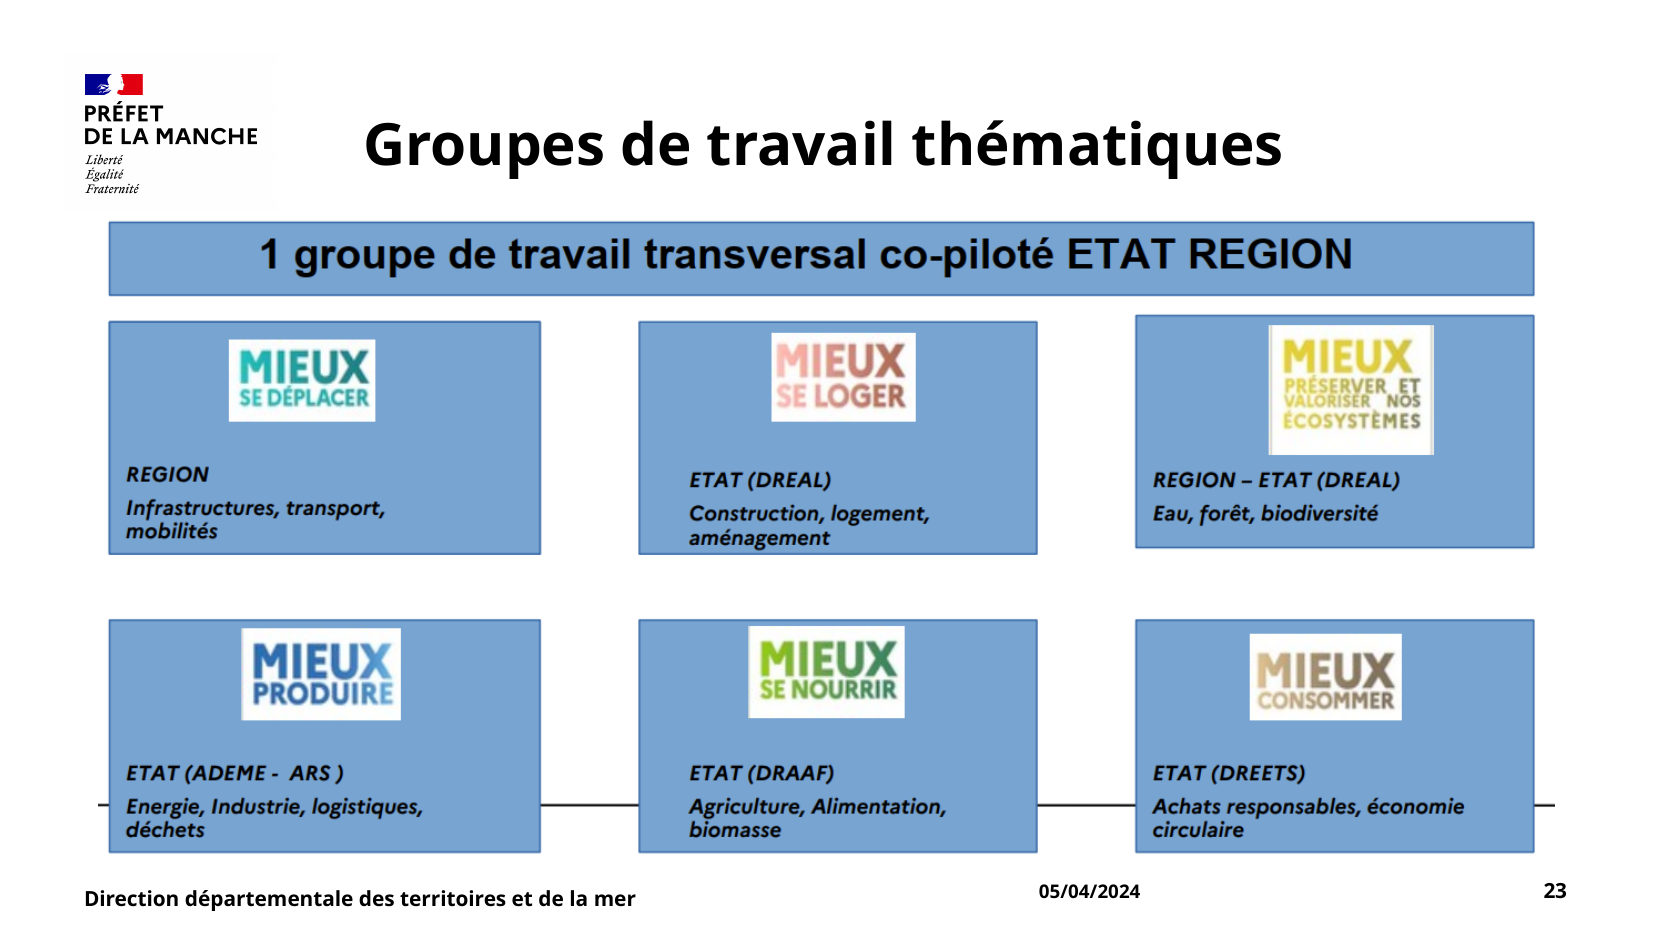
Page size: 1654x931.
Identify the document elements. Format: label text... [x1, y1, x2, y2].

picture [98, 213, 1555, 857]
title Groupes de travail thématiques [79, 64, 1568, 221]
picture [64, 53, 278, 214]
